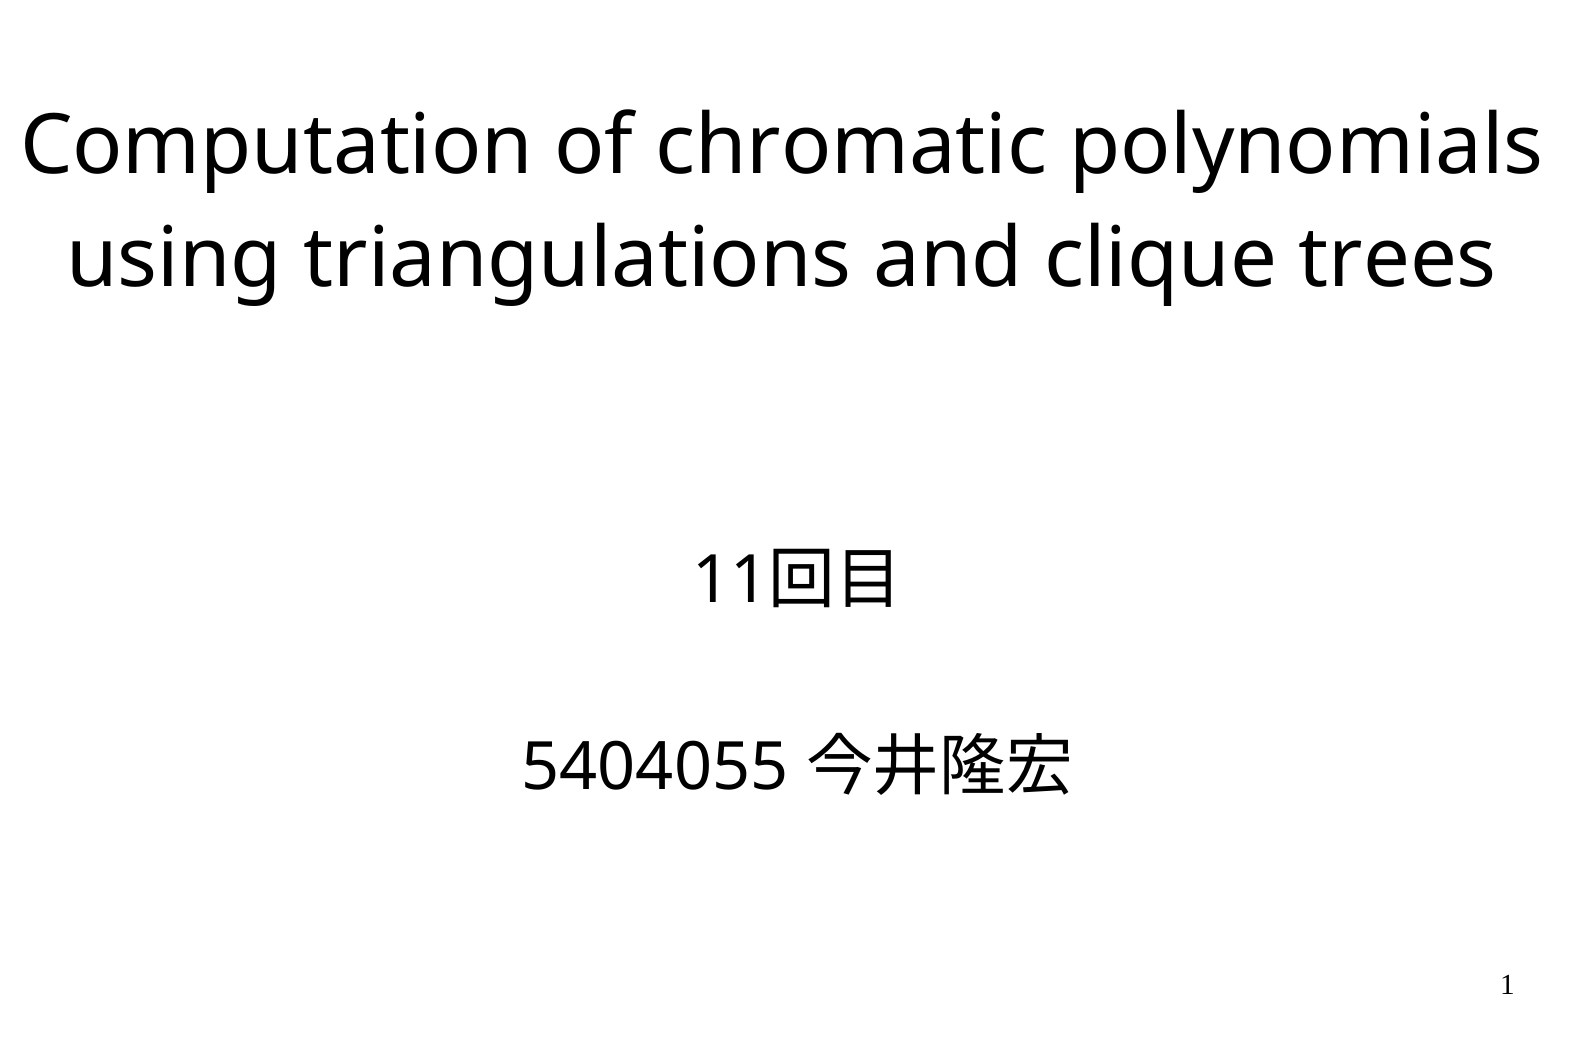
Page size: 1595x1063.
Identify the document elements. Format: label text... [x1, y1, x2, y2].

title Computation of chromatic polynomials using triangulations and clique trees [0, 100, 1565, 296]
text_box 11回目 5404055 今井隆宏 [79, 383, 1515, 951]
